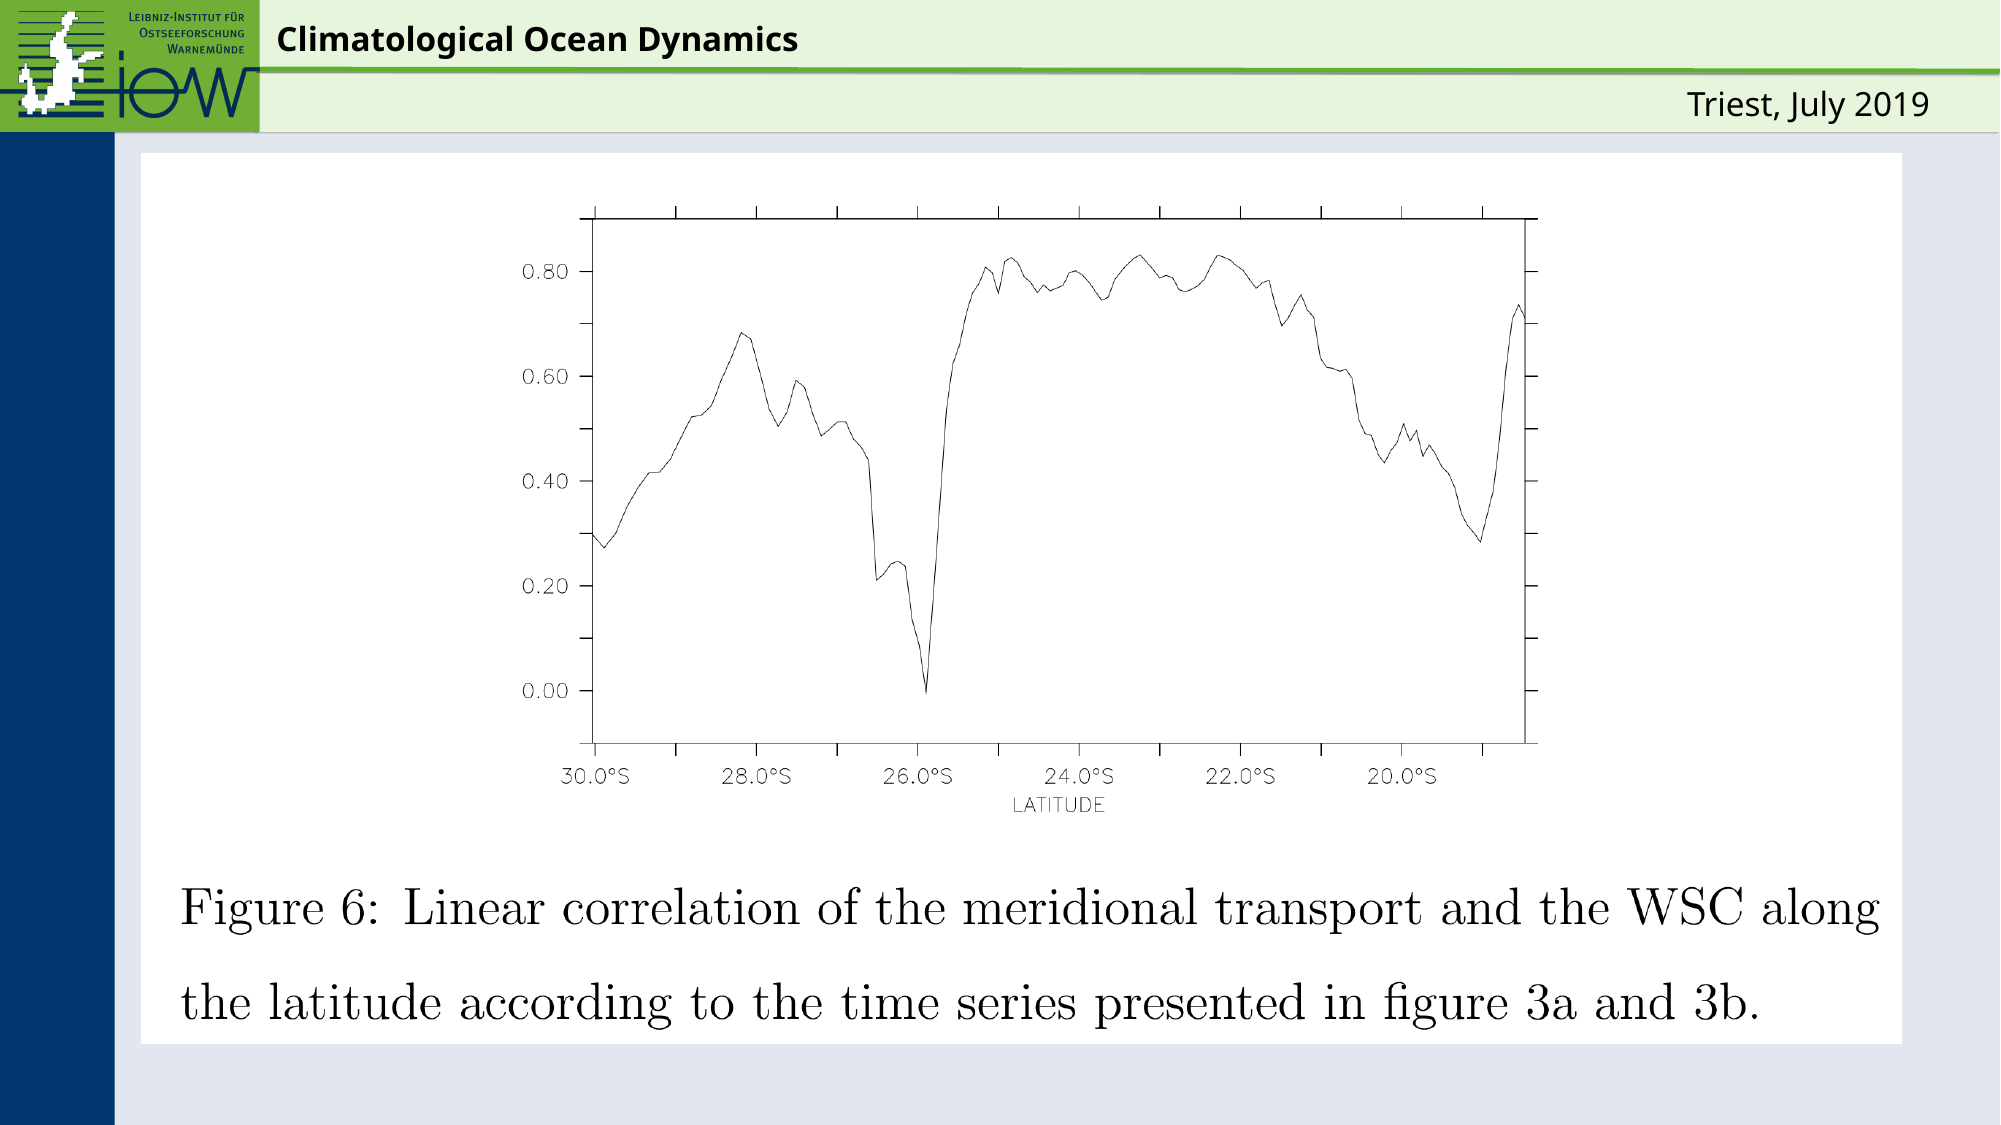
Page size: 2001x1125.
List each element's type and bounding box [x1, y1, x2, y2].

picture [141, 153, 1902, 1044]
picture [0, 10, 260, 118]
